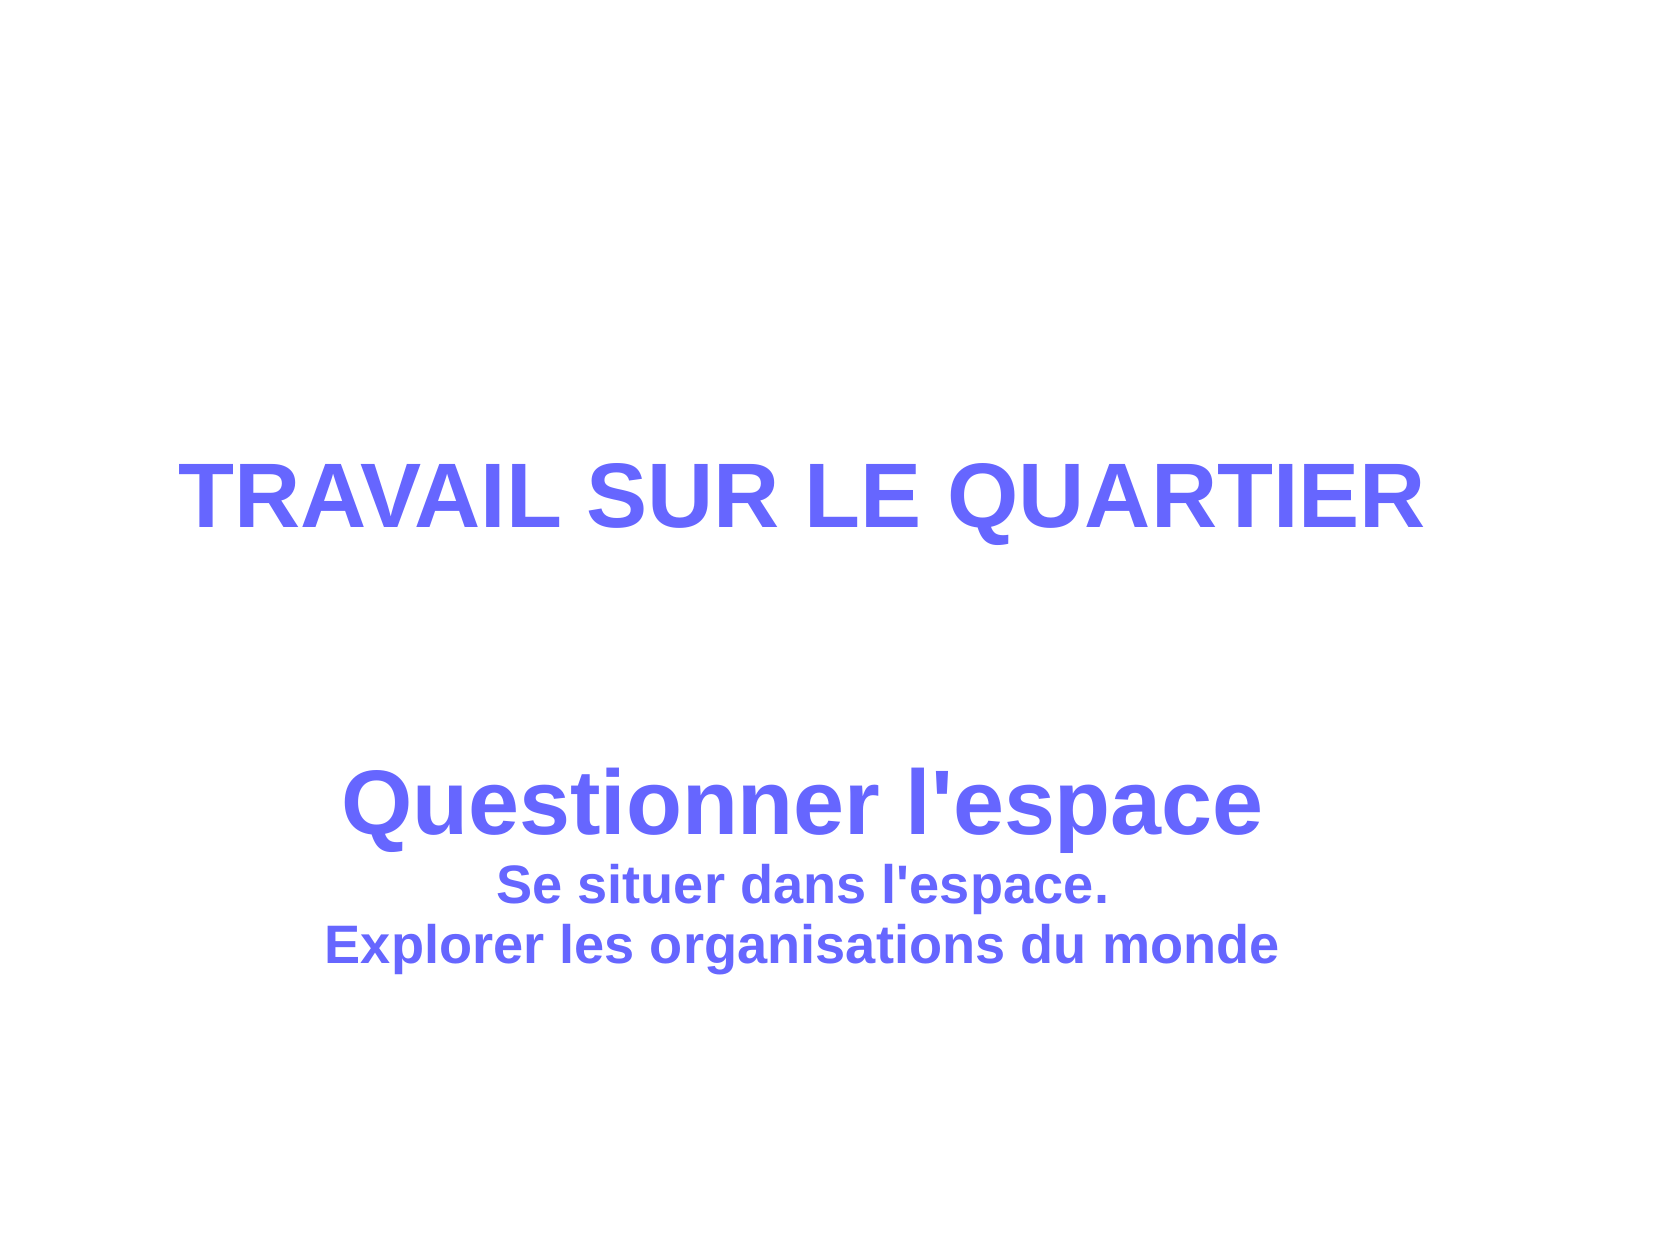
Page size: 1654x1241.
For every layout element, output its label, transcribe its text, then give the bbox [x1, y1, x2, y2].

title TRAVAIL SUR LE QUARTIER Questionner l'espace Se situer dans l'espace. Explorer les organisations du monde [59, 0, 1548, 977]
